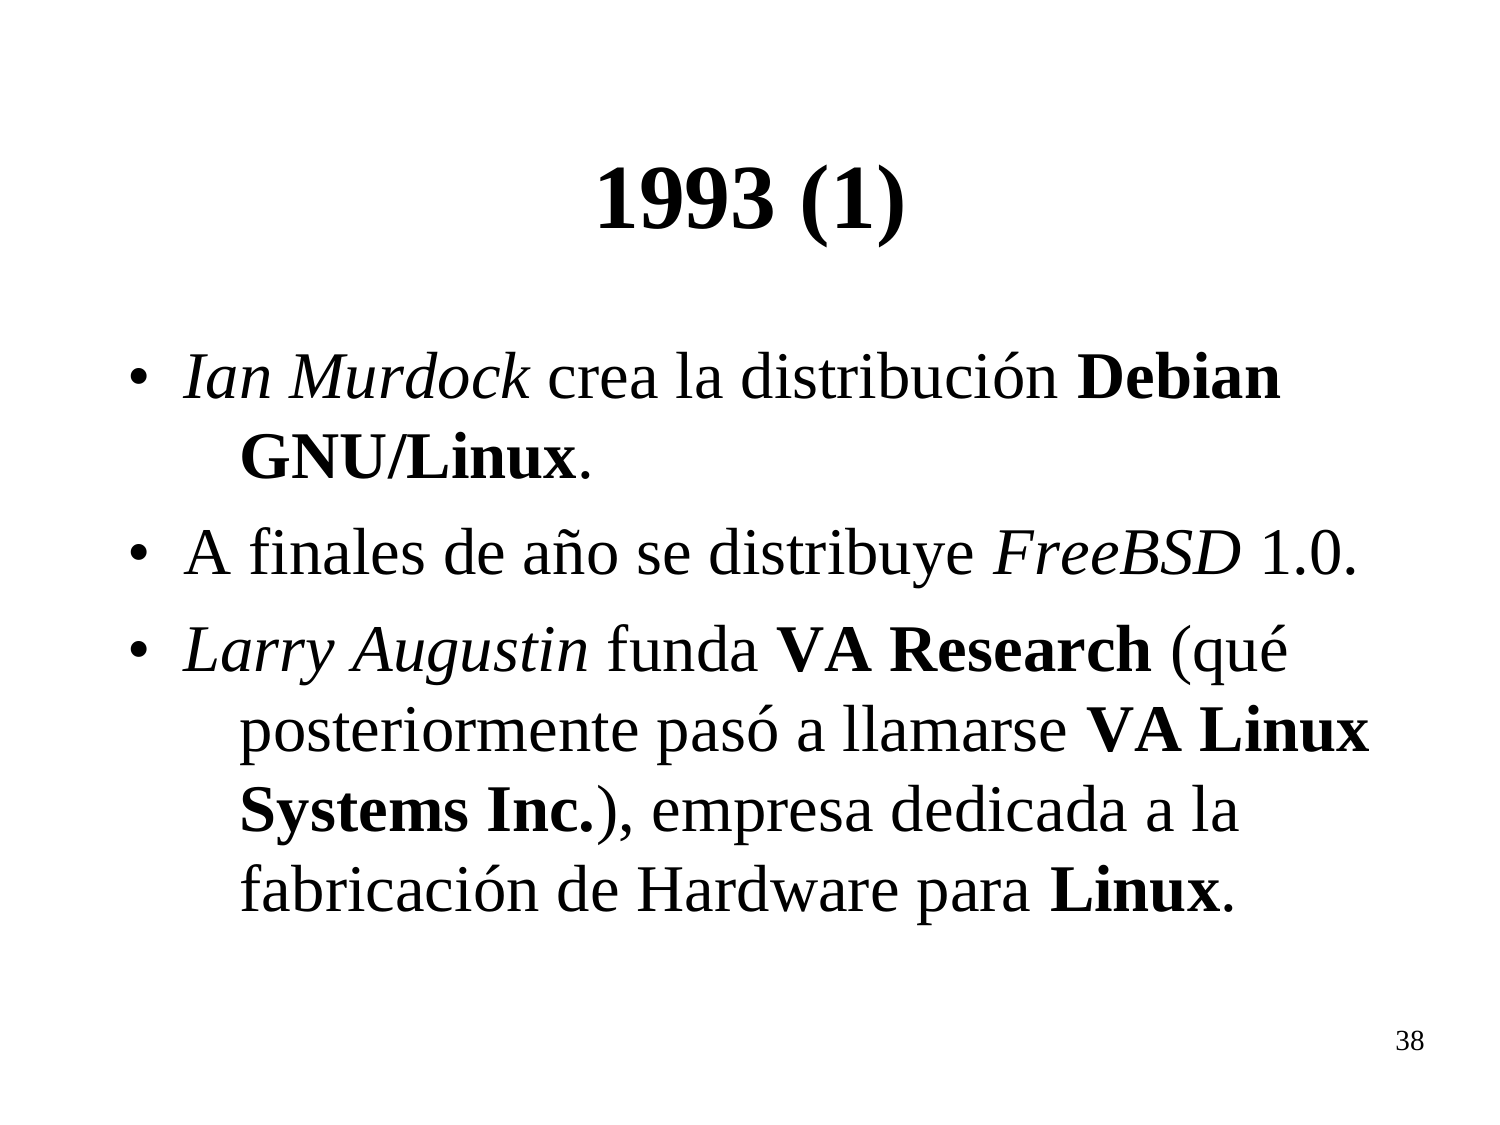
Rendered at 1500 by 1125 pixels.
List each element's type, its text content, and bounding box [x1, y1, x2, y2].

list Ian Murdock crea la distribución Debian GNU/Linux. A finales de año se distribuye FreeBSD 1.0. Larry Augustin funda VA Research (qué posteriormente pasó a llamarse VA Linux Systems Inc.), empresa dedicada a la fabricación de Hardware para Linux. [112, 324, 1388, 1000]
title 1993 (1) [112, 99, 1388, 288]
